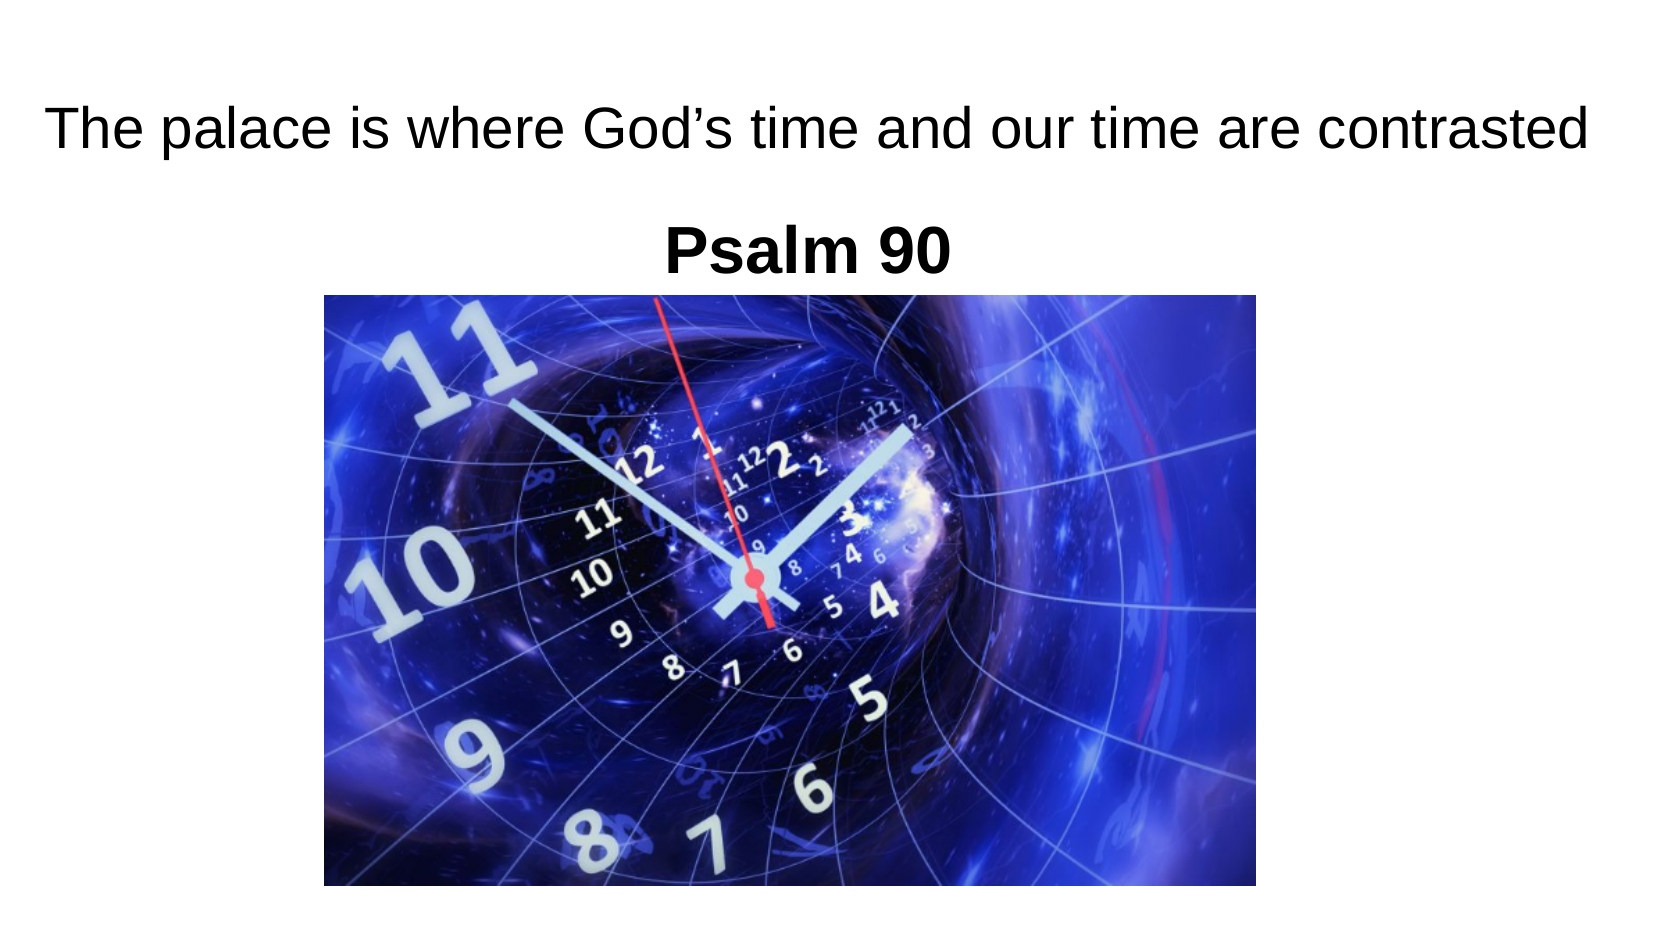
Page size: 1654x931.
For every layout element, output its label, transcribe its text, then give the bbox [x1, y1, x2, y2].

text_box The palace is where God’s time and our time are contrasted [29, 88, 1603, 169]
picture [324, 295, 1256, 886]
text_box Psalm 90 [649, 205, 969, 295]
